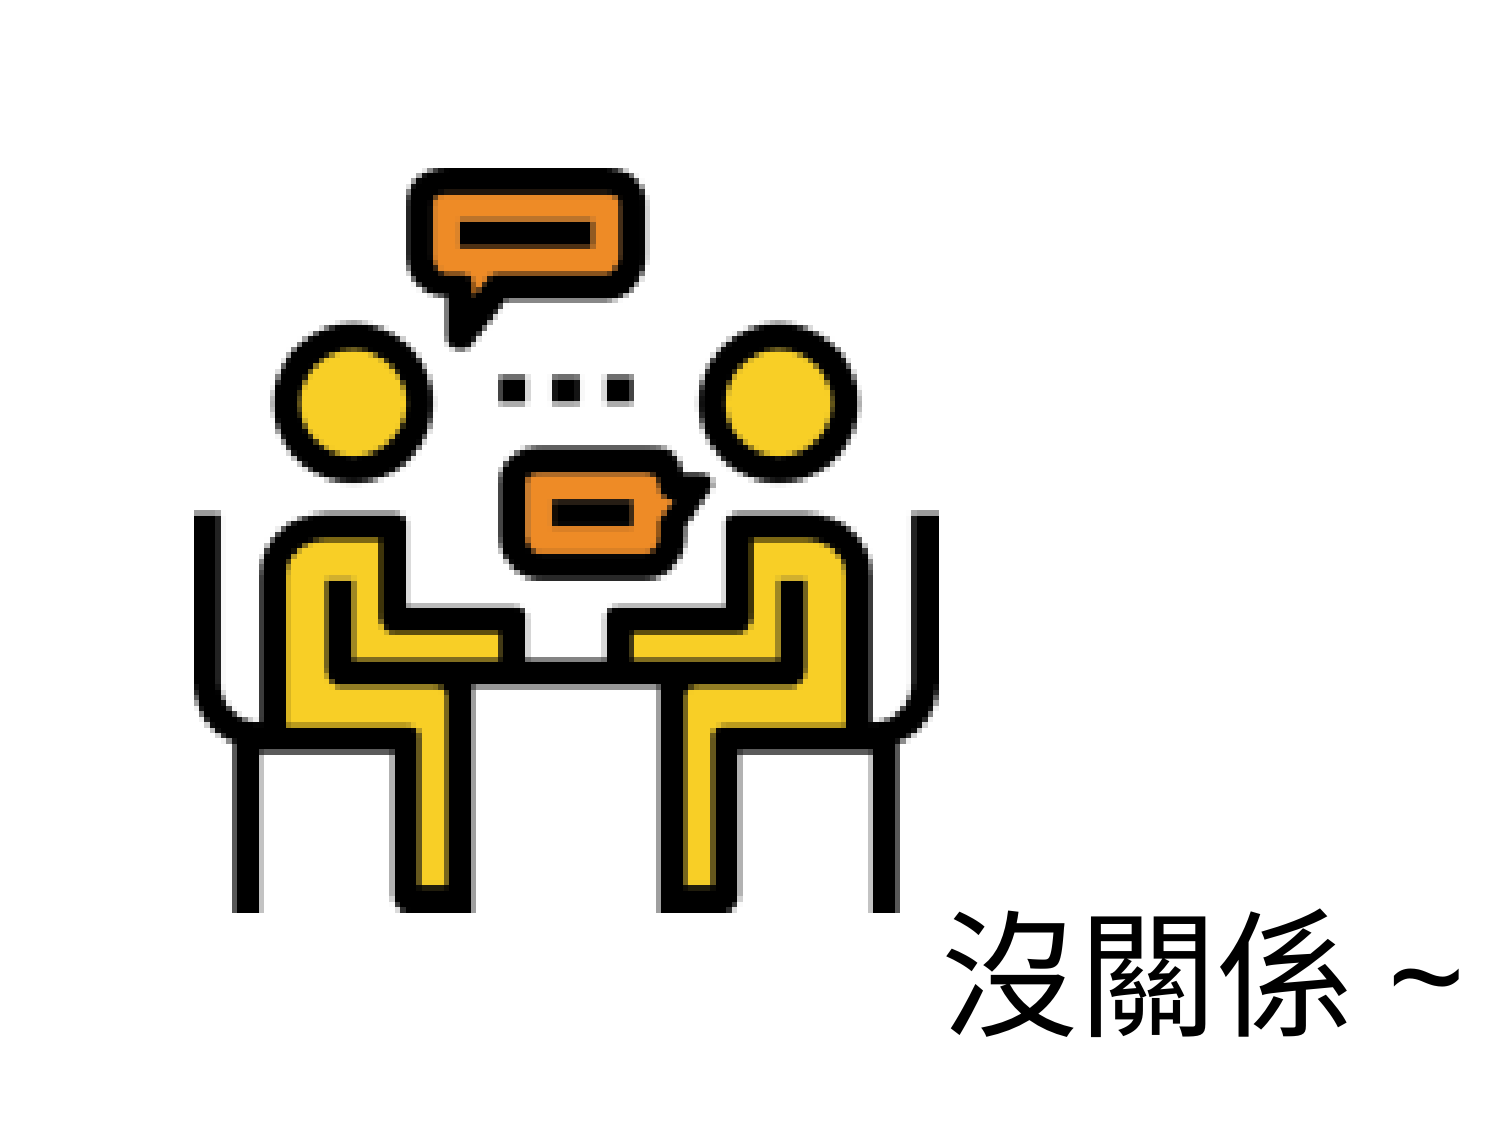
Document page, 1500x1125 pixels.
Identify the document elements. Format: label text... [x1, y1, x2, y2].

picture [194, 168, 939, 913]
text_box 沒關係~ [927, 881, 1500, 1062]
